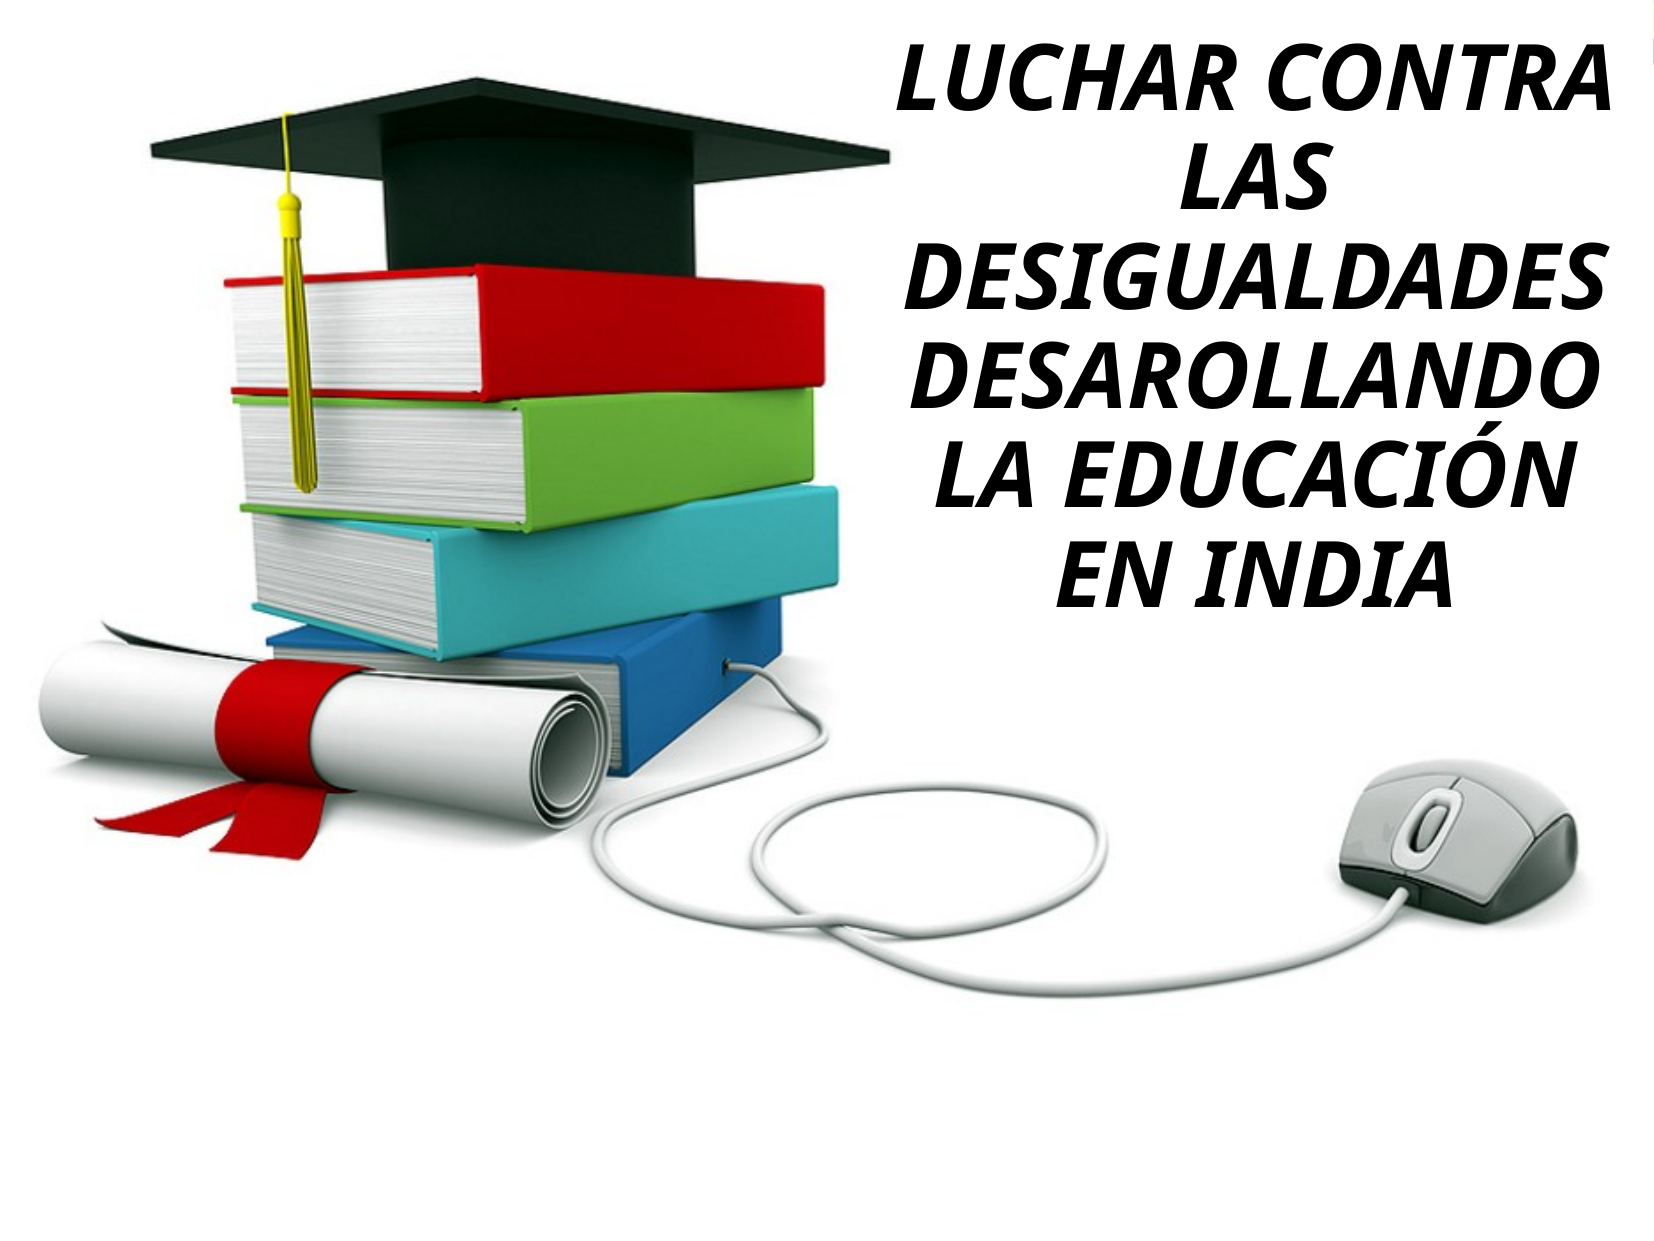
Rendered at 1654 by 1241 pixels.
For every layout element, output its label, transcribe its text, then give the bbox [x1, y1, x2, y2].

picture [0, 0, 1654, 1104]
title Luchar contra las desigualdades desarollando la educación en India [858, 0, 1654, 659]
